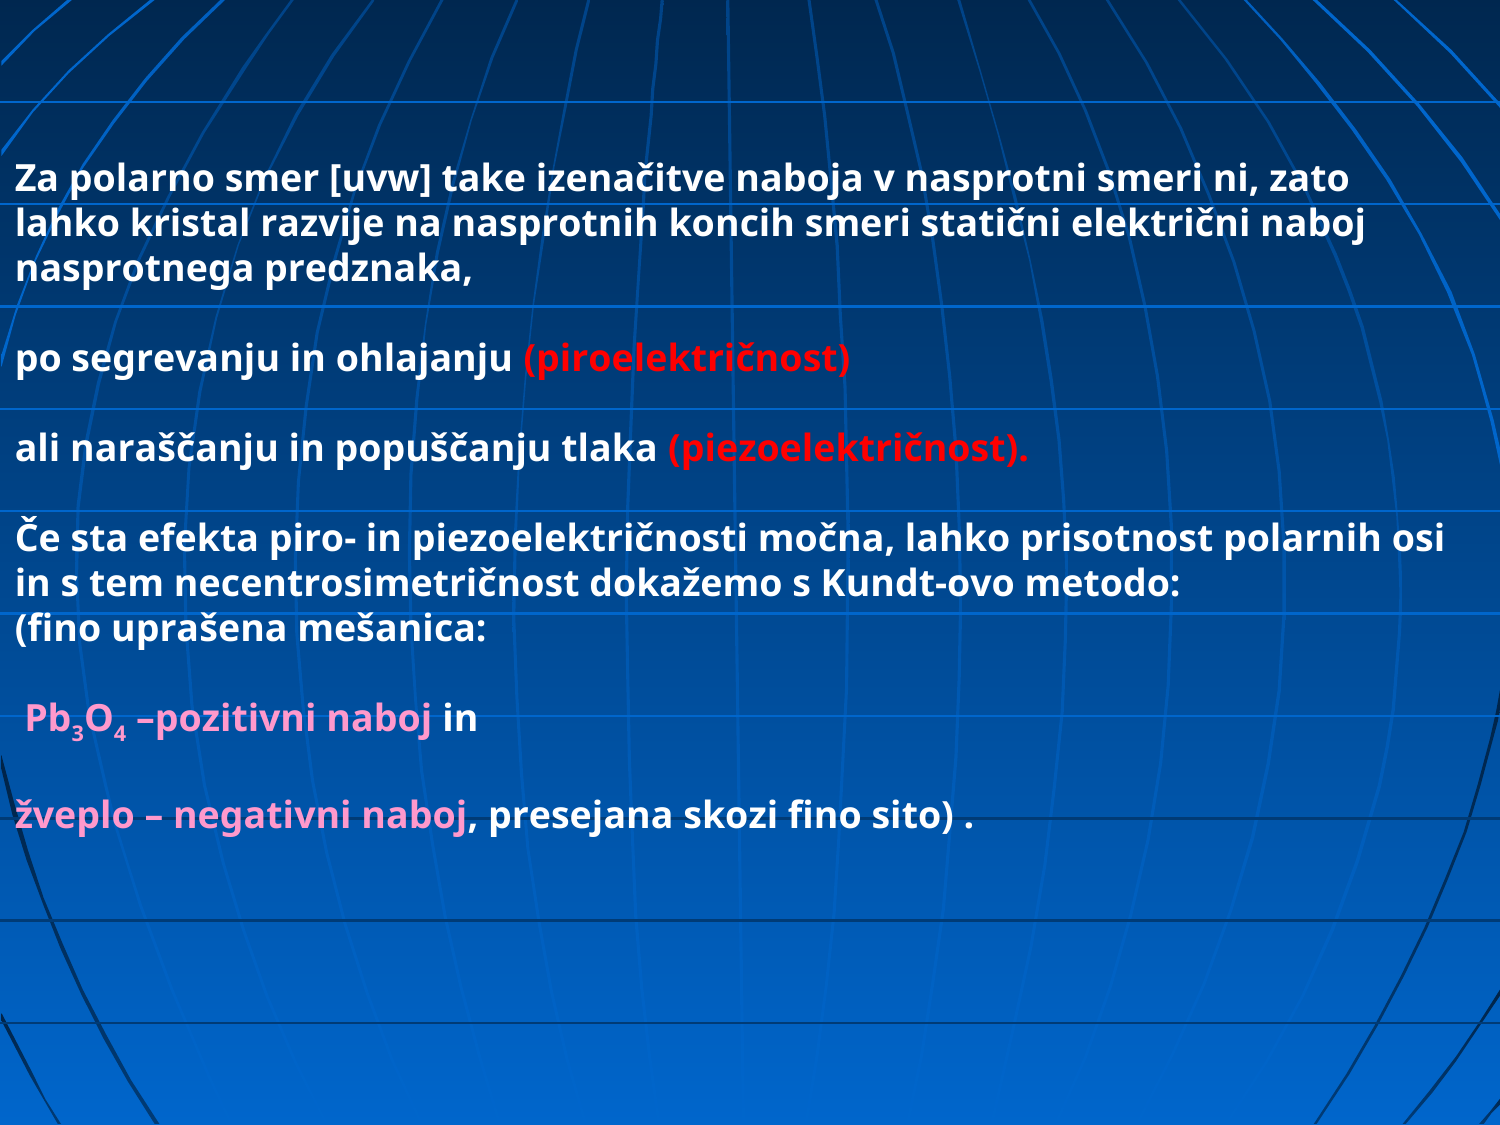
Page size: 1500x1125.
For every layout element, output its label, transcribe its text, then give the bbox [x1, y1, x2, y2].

text_box Za polarno smer [uvw] take izenačitve naboja v nasprotni smeri ni, zato lahko kristal razvije na nasprotnih koncih smeri statični električni naboj nasprotnega predznaka, po segrevanju in ohlajanju (piroelektričnost) ali naraščanju in popuščanju tlaka (piezoelektričnost). Če sta efekta piro- in piezoelektričnosti močna, lahko prisotnost polarnih osi in s tem necentrosimetričnost dokažemo s Kundt-ovo metodo: (fino uprašena mešanica: Pb3O4 –pozitivni naboj in žveplo – negativni naboj, presejana skozi fino sito) . [0, 101, 1474, 844]
